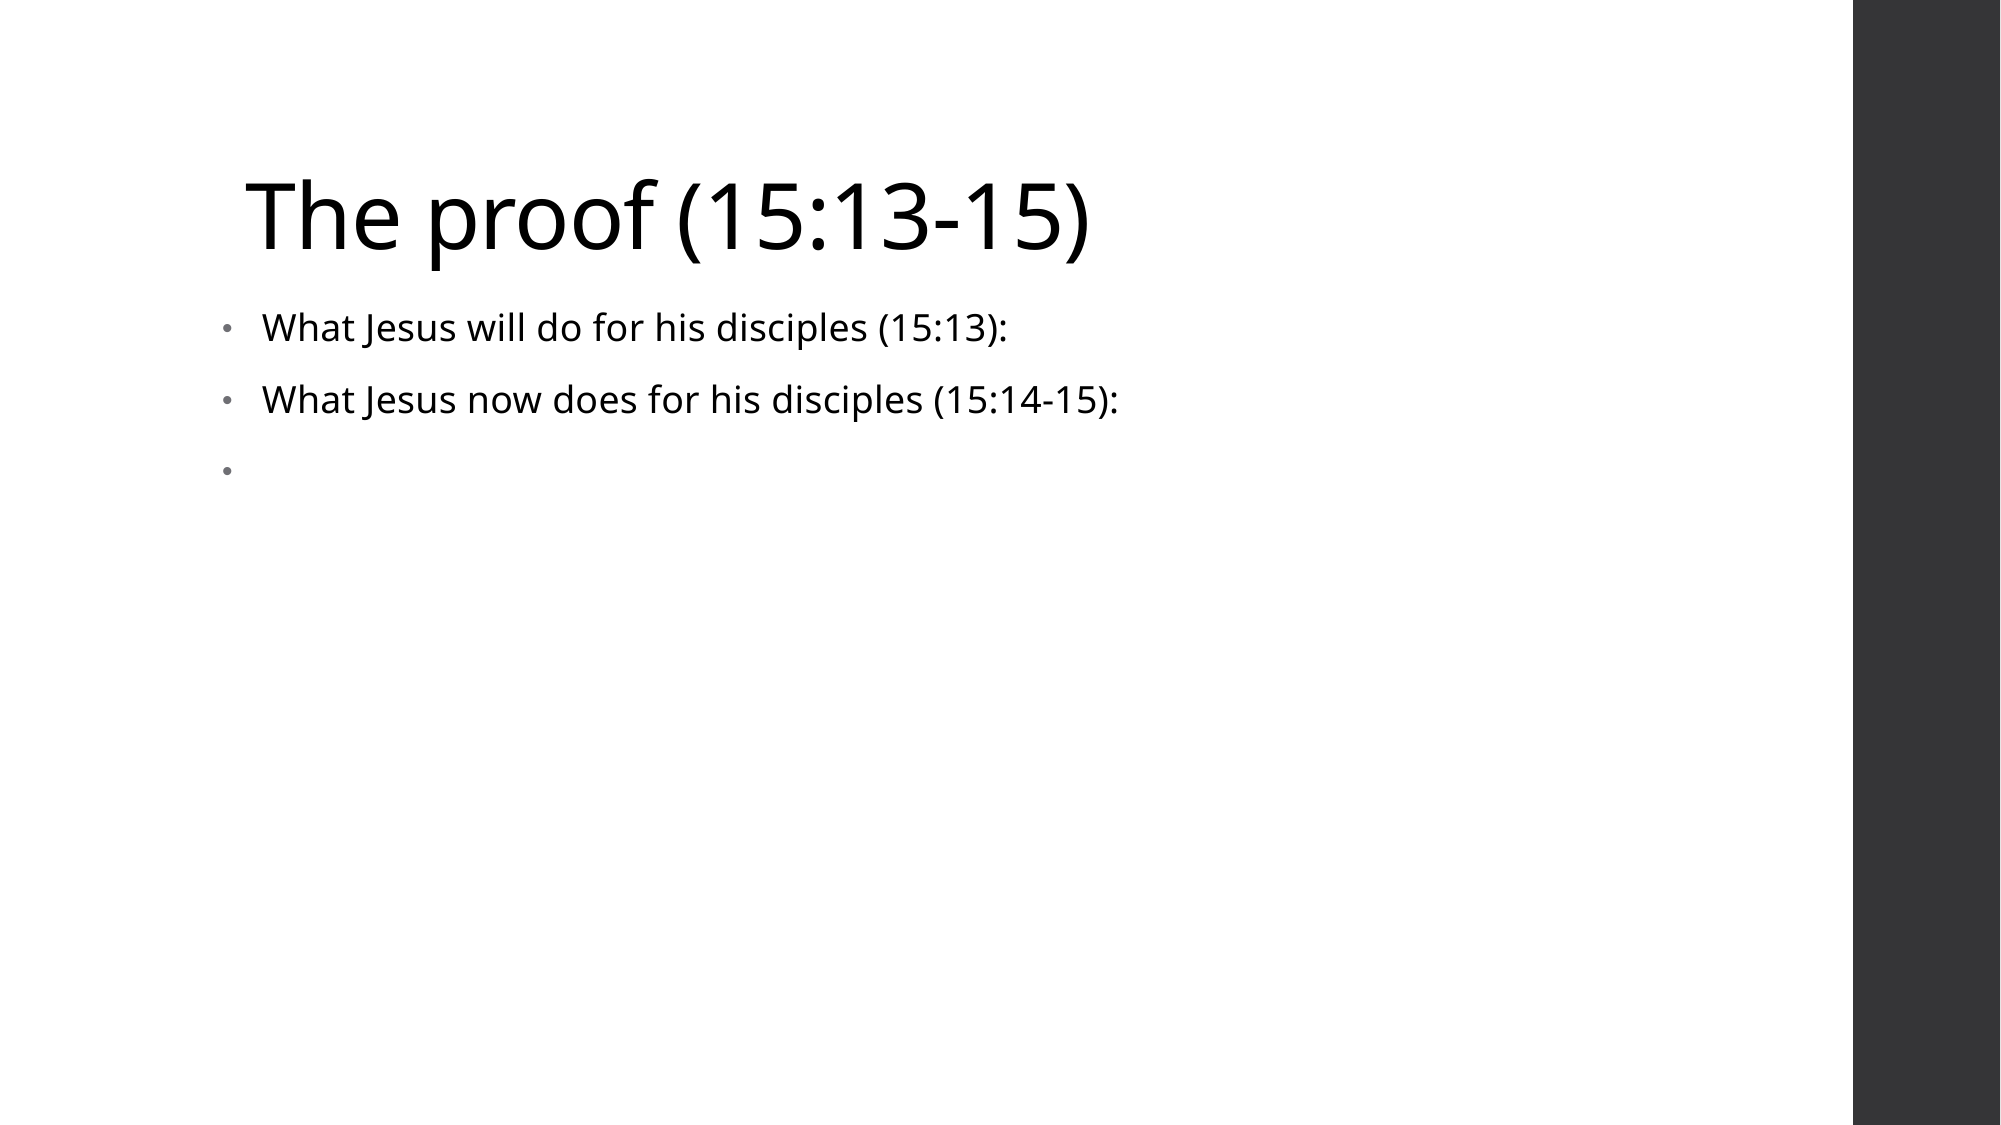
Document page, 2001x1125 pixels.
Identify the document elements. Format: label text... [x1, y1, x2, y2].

list What Jesus will do for his disciples (15:13): What Jesus now does for his disciples (15:14-15): [206, 299, 1617, 1014]
title The proof (15:13-15) [206, 60, 1797, 278]
